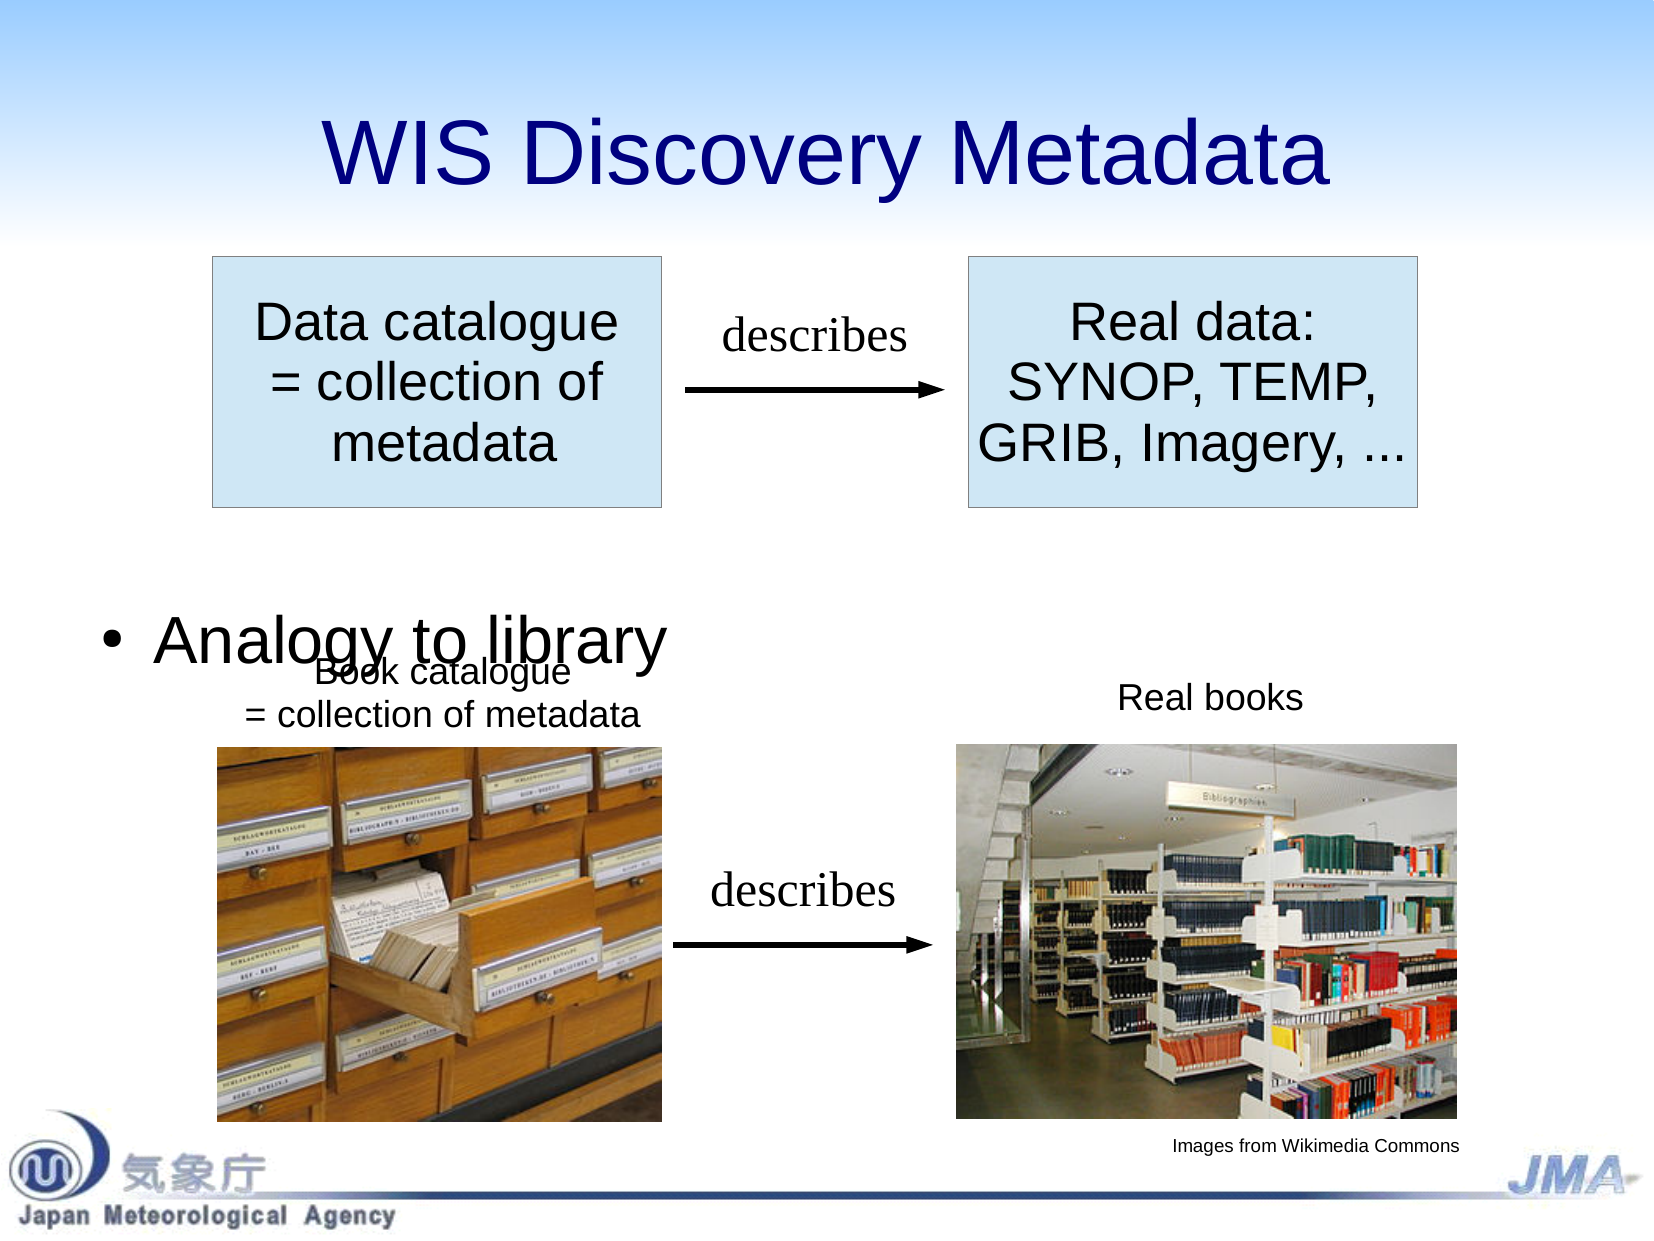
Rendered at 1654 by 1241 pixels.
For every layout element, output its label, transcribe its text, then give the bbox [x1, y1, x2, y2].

text_box Real books [968, 669, 1453, 727]
text_box Data catalogue = collection of metadata [212, 256, 662, 508]
text_box Real data: SYNOP, TEMP, GRIB, Imagery, ... [968, 256, 1418, 508]
list Analogy to library [82, 290, 1571, 1010]
text_box Images from Wikimedia Commons [1157, 1128, 1489, 1164]
picture [1, 744, 1654, 1241]
text_box Book catalogue = collection of metadata [200, 643, 686, 743]
title WIS Discovery Metadata [82, 49, 1571, 257]
